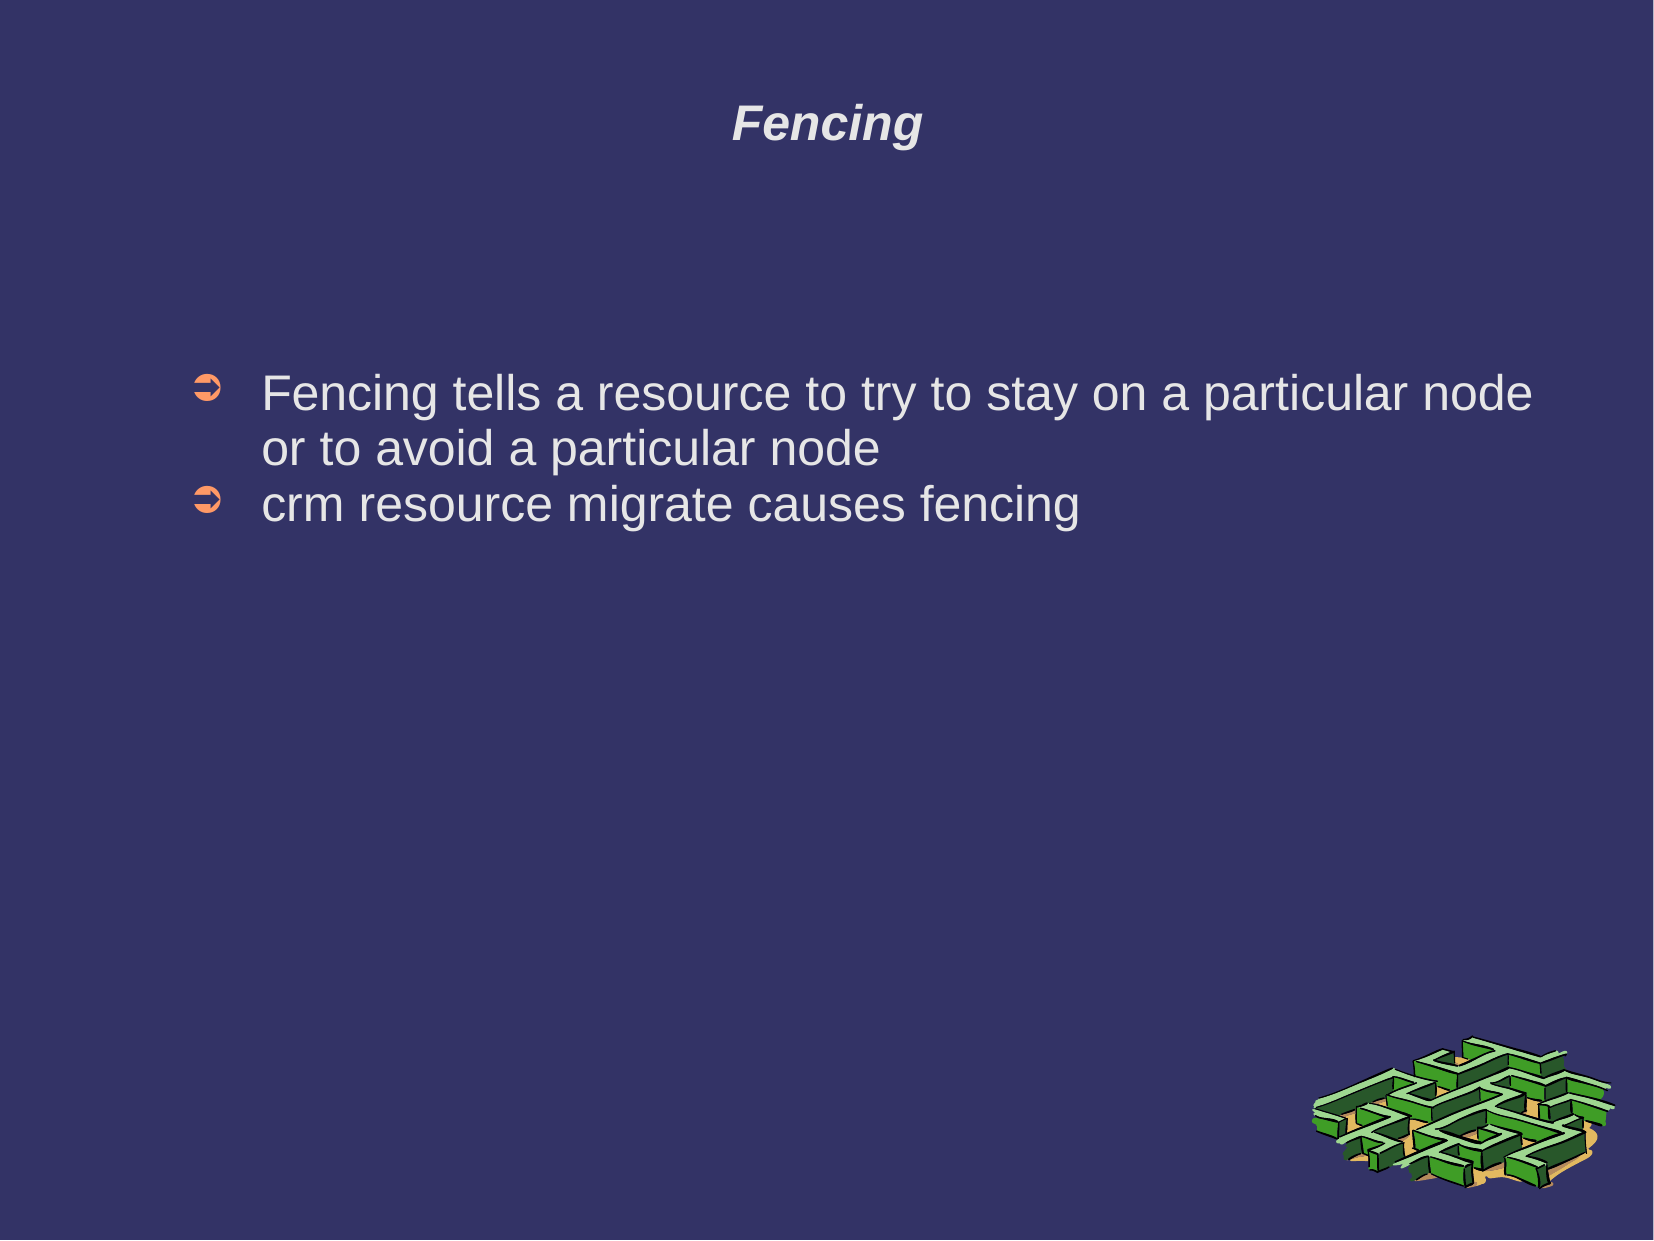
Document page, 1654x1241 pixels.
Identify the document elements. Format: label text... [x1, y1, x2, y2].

title Fencing [121, 19, 1534, 227]
list Fencing tells a resource to try to stay on a particular node or to avoid a particular node crm resource migrate causes fencing [178, 364, 1570, 1085]
